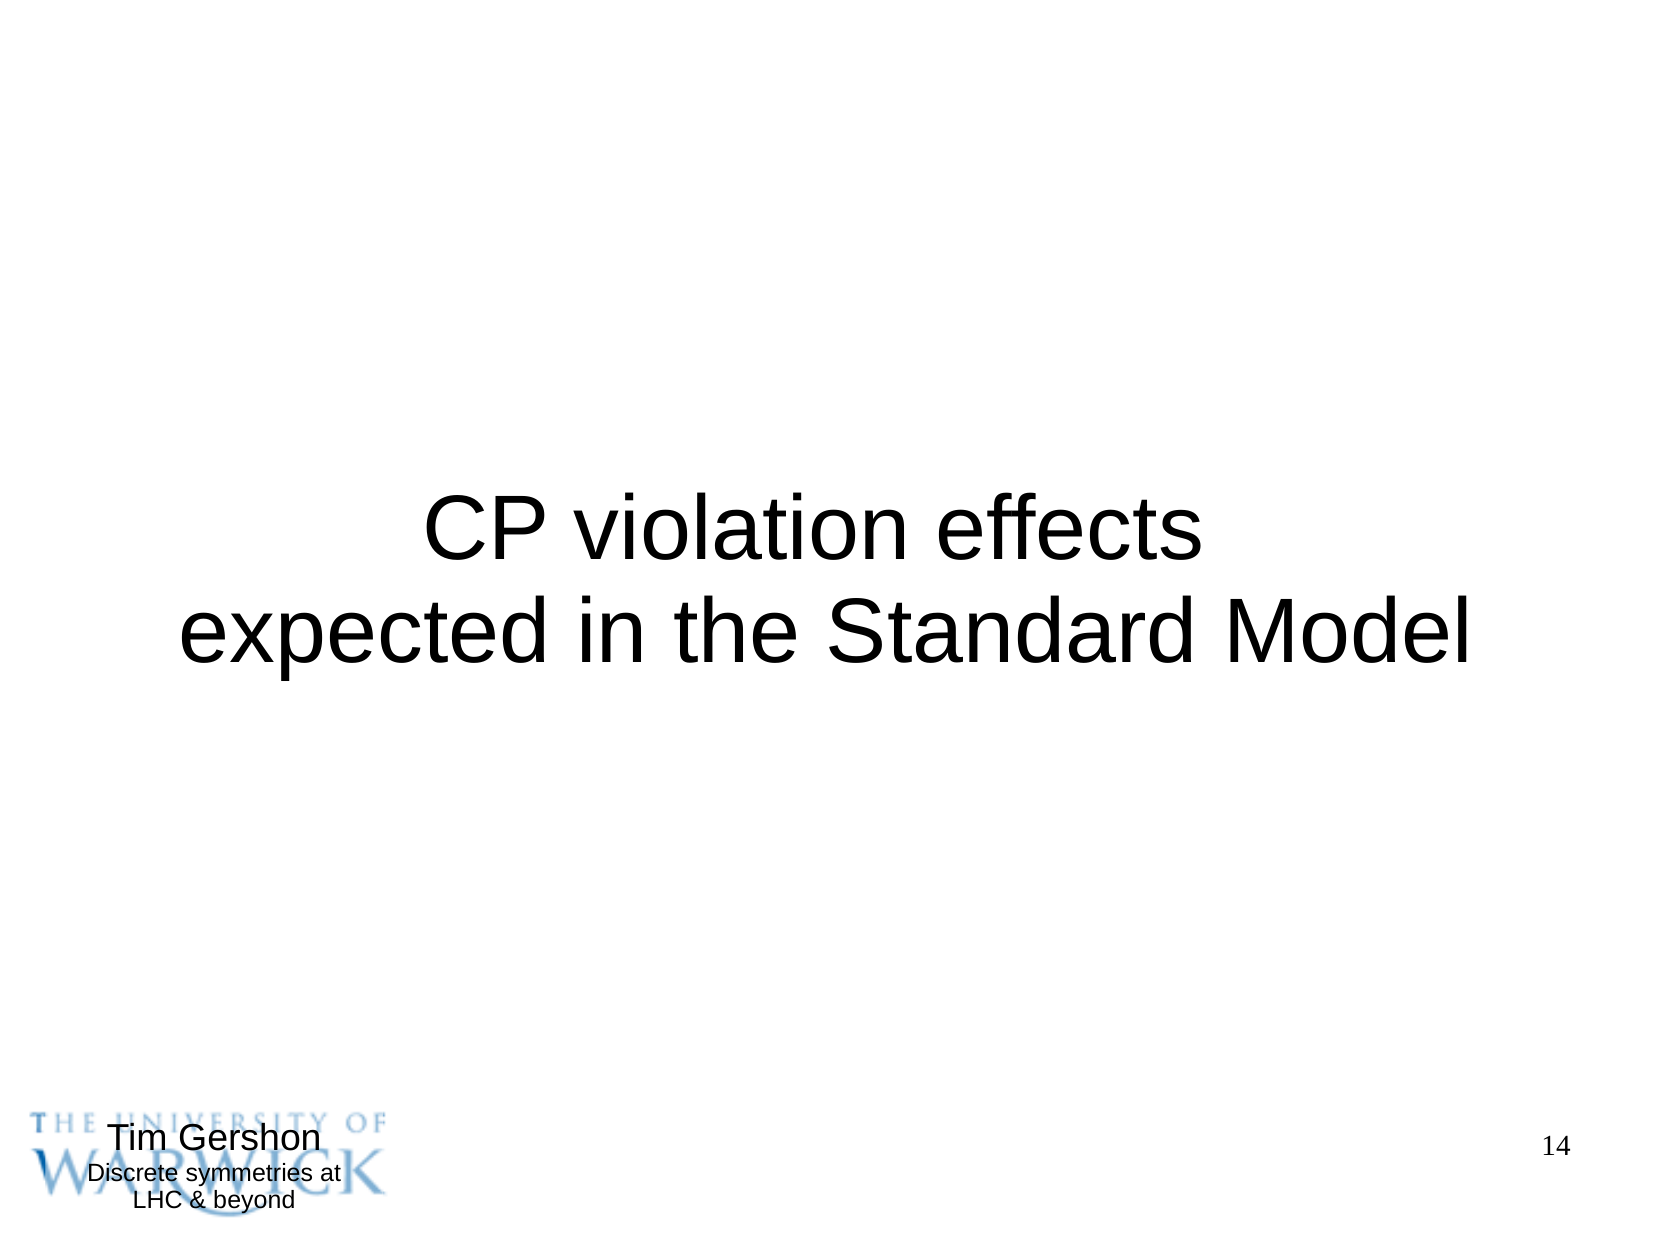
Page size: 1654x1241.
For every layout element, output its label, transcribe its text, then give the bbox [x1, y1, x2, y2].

picture [19, 1106, 406, 1232]
text_box Tim Gershon Discrete symmetries at LHC & beyond [45, 1108, 383, 1222]
subtitle CP violation effects expected in the Standard Model [82, 56, 1571, 1102]
